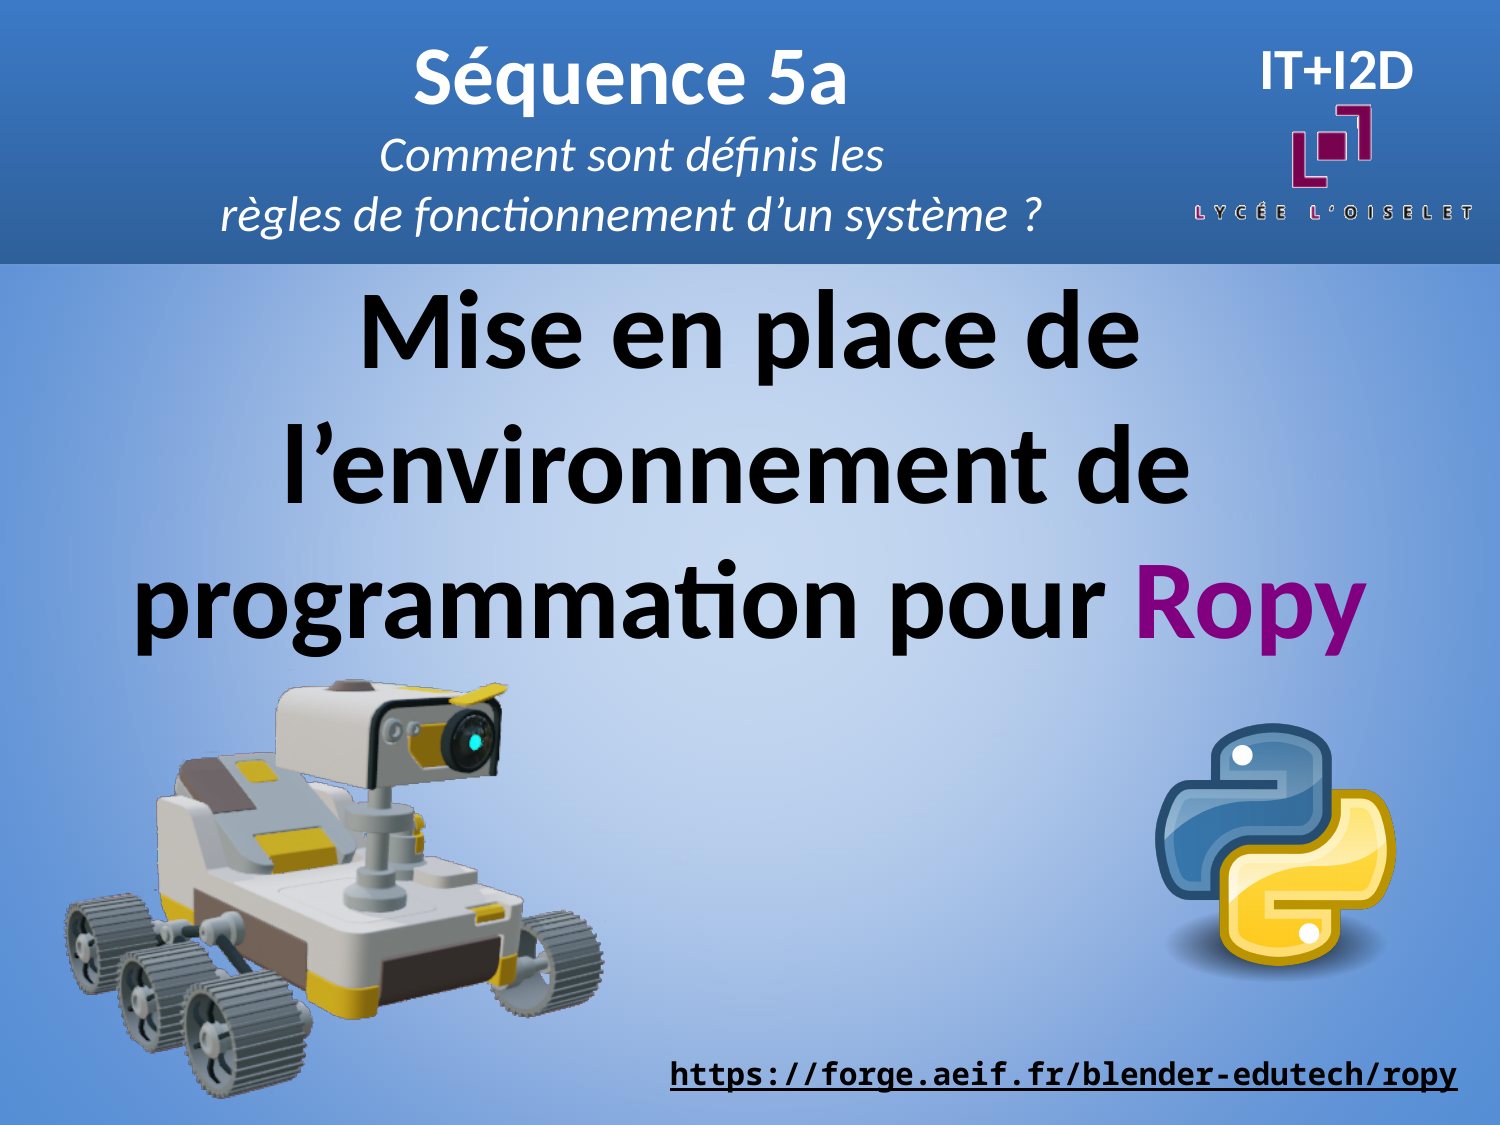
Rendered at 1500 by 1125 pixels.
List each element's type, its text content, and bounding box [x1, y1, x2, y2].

subtitle Mise en place de l’environnement de programmation pour Ropy [0, 264, 1500, 670]
text_box https://forge.aeif.fr/blender-edutech/ropy [595, 1050, 1473, 1097]
picture [0, 666, 1500, 1125]
text_box IT+I2D [1226, 23, 1448, 101]
title Séquence 5a Comment sont définis les règles de fonctionnement d’un système ? [0, 0, 1500, 264]
picture [1192, 101, 1476, 225]
